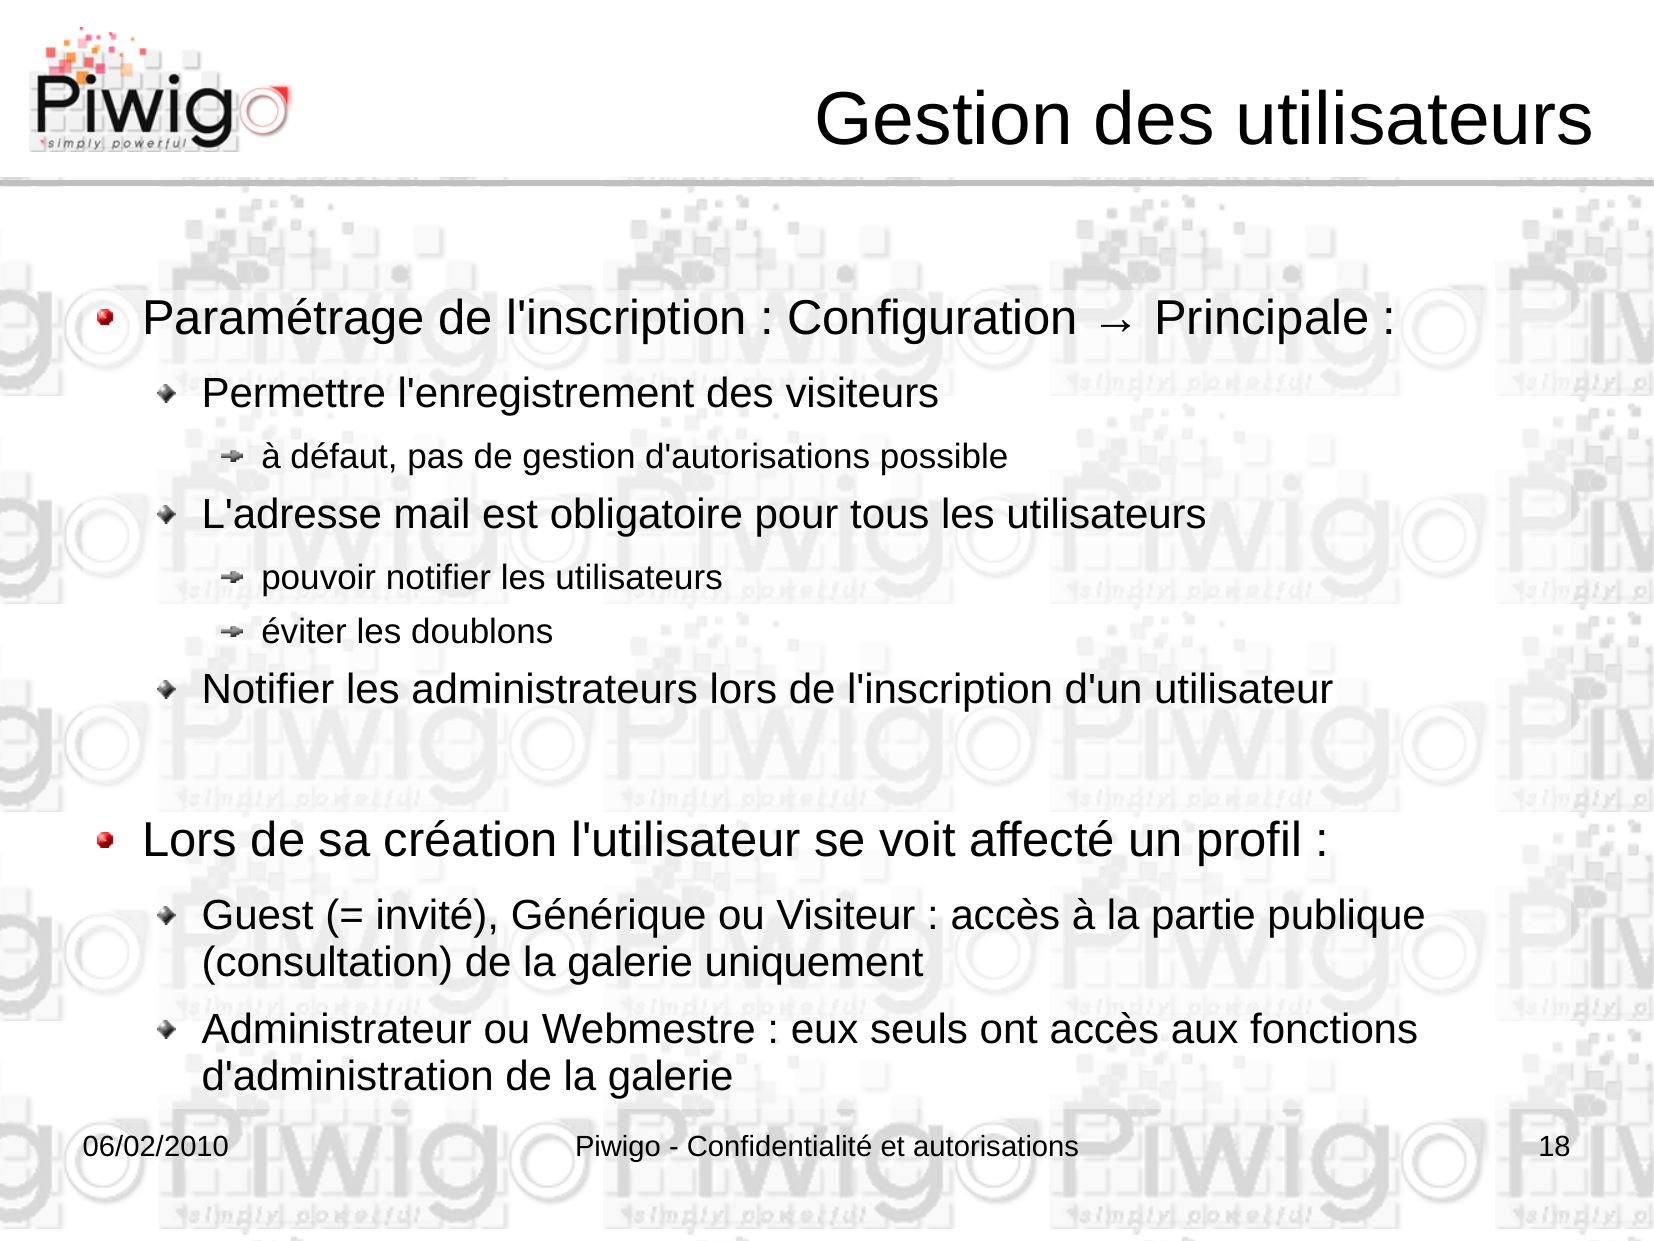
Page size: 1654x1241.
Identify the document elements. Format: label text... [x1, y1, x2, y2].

picture [0, 0, 1654, 180]
list Paramétrage de l'inscription : Configuration → Principale : Permettre l'enregistrement des visiteurs à défaut, pas de gestion d'autorisations possible L'adresse mail est obligatoire pour tous les utilisateurs pouvoir notifier les utilisateurs éviter les doublons Notifier les administrateurs lors de l'inscription d'un utilisateur Lors de sa création l'utilisateur se voit affecté un profil : Guest (= invité), Générique ou Visiteur : accès à la partie publique (consultation) de la galerie uniquement Administrateur ou Webmestre : eux seuls ont accès aux fonctions d'administration de la galerie [82, 290, 1571, 1109]
picture [0, 186, 1654, 1241]
title Gestion des utilisateurs [295, 66, 1595, 170]
